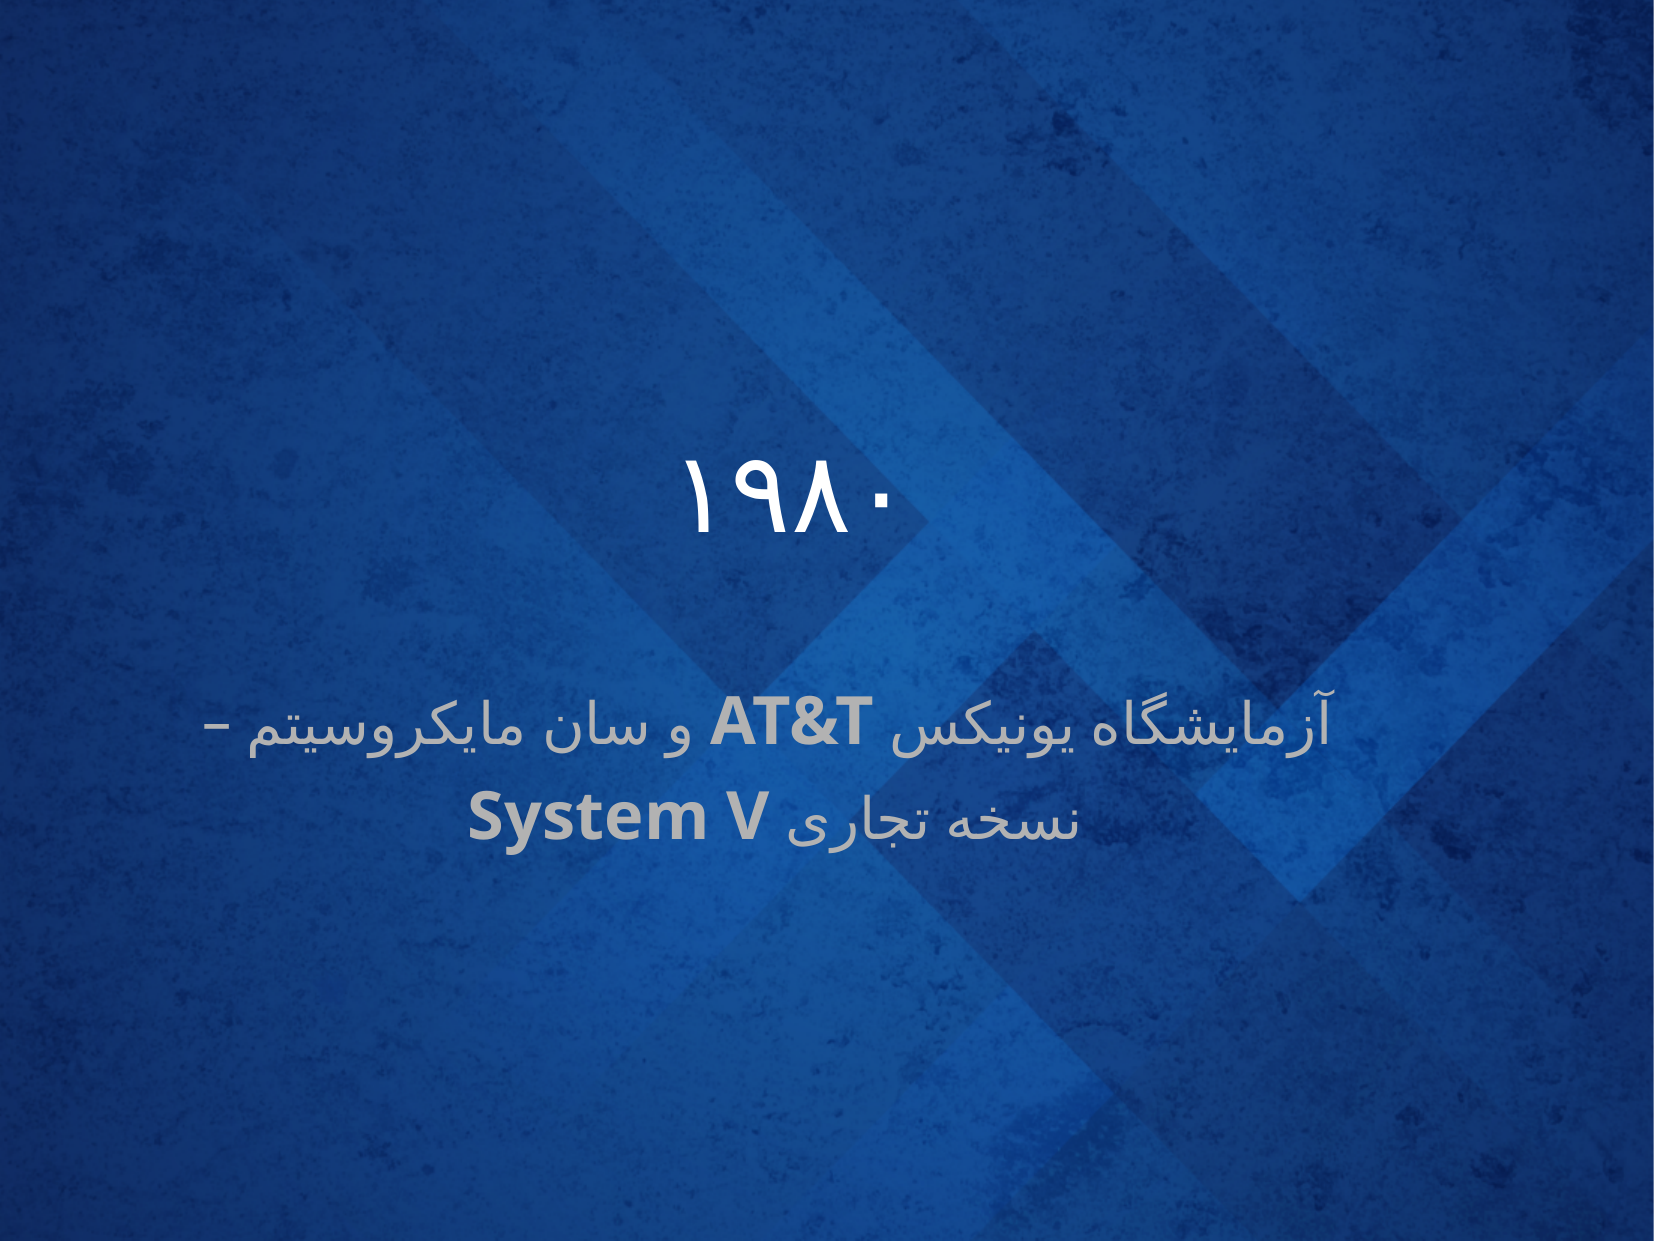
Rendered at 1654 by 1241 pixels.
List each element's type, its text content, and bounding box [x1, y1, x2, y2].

title ۱۹۸۰ [194, 383, 1388, 628]
picture [0, 0, 1654, 1241]
subtitle آزمایشگاه یونیکس AT&T و سان مایکروسیتم – نسخه تجاری System V [194, 627, 1341, 910]
